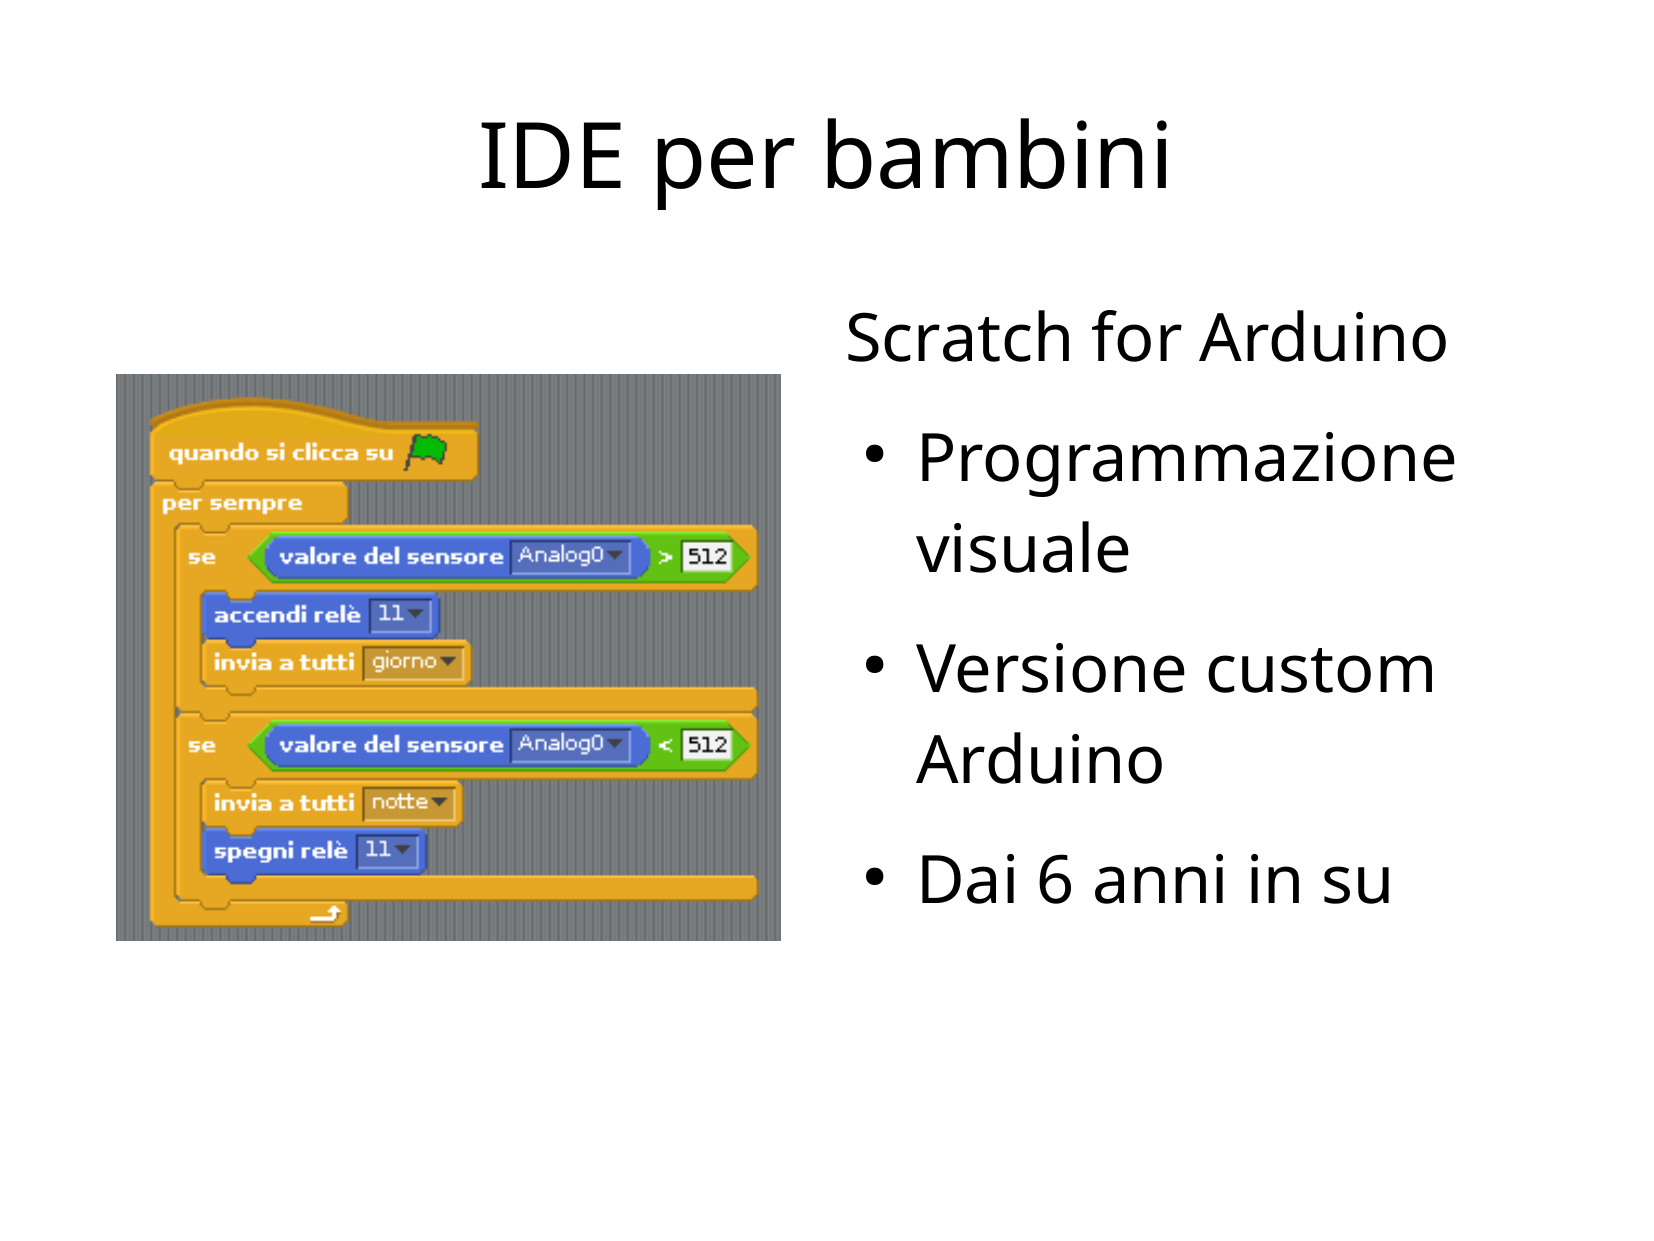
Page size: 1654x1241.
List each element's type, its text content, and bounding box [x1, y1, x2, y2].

picture [116, 374, 781, 941]
list Scratch for Arduino Programmazione visuale Versione custom Arduino Dai 6 anni in su [845, 290, 1572, 1010]
title IDE per bambini [82, 49, 1571, 257]
